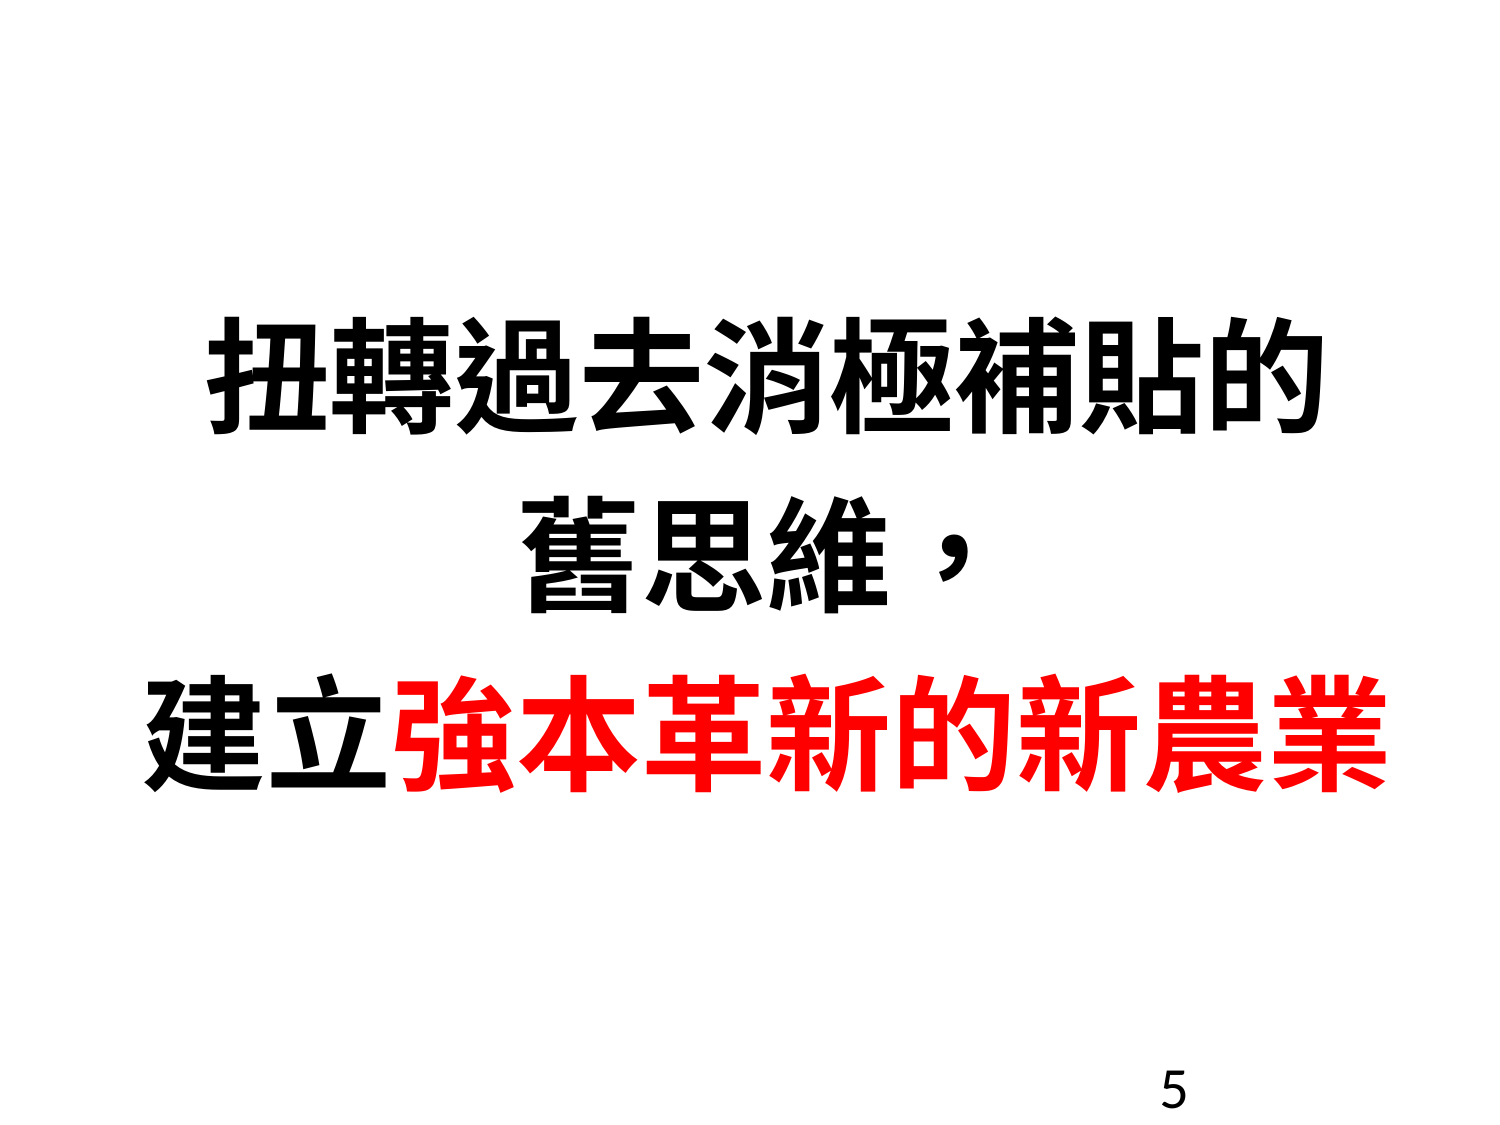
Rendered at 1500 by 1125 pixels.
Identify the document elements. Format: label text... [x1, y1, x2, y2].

list 扭轉過去消極補貼的 舊思維， 建立強本革新的新農業 [75, 290, 1459, 847]
text_box [1144, 1042, 1495, 1103]
